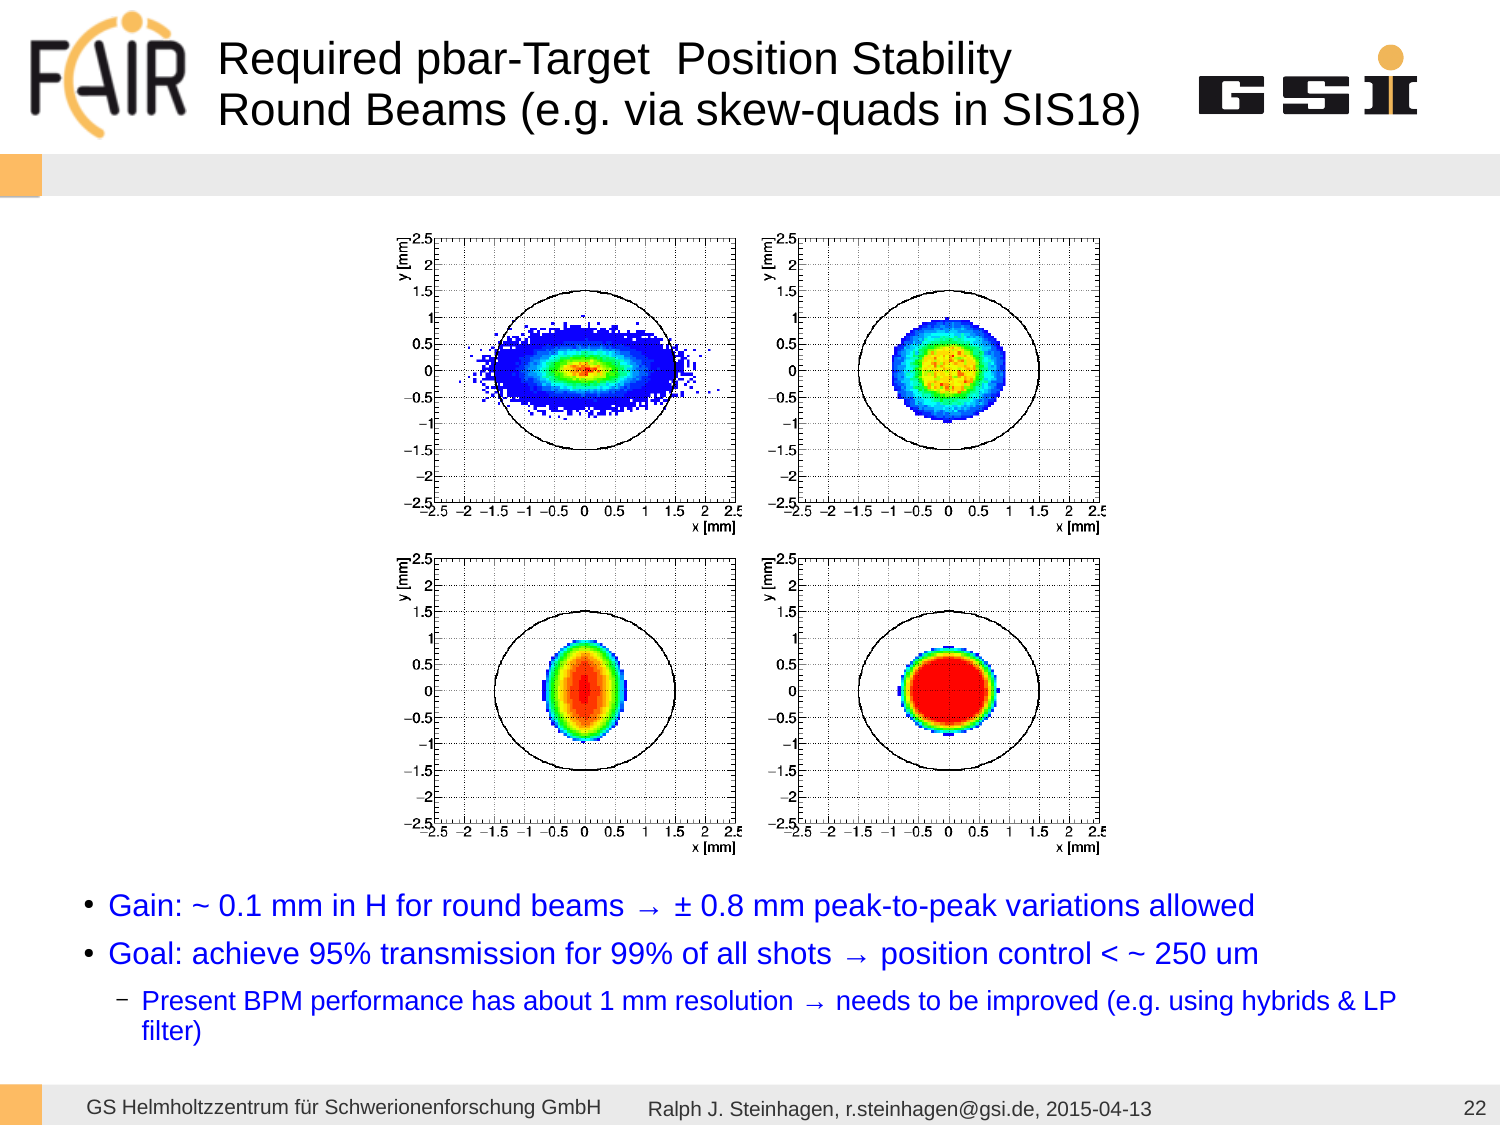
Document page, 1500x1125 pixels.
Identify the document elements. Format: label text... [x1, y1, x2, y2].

picture [30, 9, 187, 141]
picture [1197, 42, 1419, 117]
list Gain: ~ 0.1 mm in H for round beams → ± 0.8 mm peak-to-peak variations allowed Goal: achieve 95% transmission for 99% of all shots → position control < ~ 250 um Present BPM performance has about 1 mm resolution → needs to be improved (e.g. using hybrids & LP filter) [75, 887, 1425, 1050]
picture [386, 226, 1114, 868]
title Required pbar-Target Position Stability Round Beams (e.g. via skew-quads in SIS18) [217, 6, 1176, 161]
